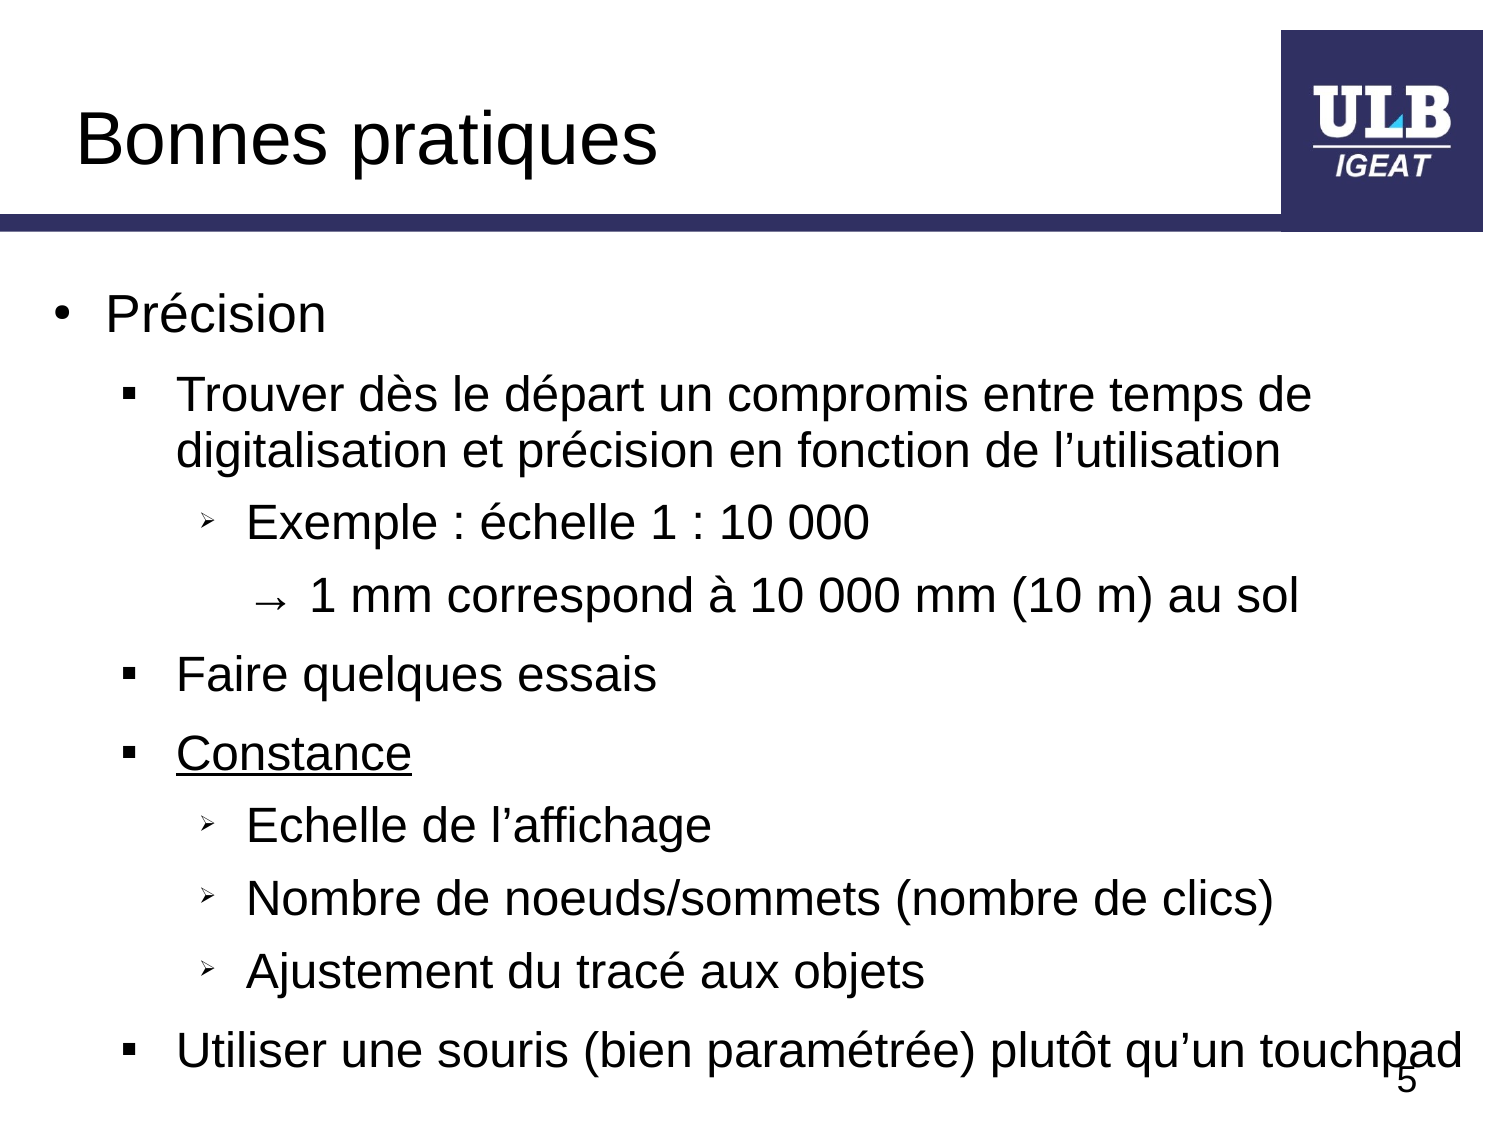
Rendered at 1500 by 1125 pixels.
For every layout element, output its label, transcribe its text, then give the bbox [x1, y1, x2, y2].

list Précision Trouver dès le départ un compromis entre temps de digitalisation et précision en fonction de l’utilisation Exemple : échelle 1 : 10 000 → 1 mm correspond à 10 000 mm (10 m) au sol Faire quelques essais Constance Echelle de l’affichage Nombre de noeuds/sommets (nombre de clics) Ajustement du tracé aux objets Utiliser une souris (bien paramétrée) plutôt qu’un touchpad [35, 283, 1477, 1099]
picture [1281, 30, 1483, 232]
title Bonnes pratiques [75, 44, 1425, 233]
